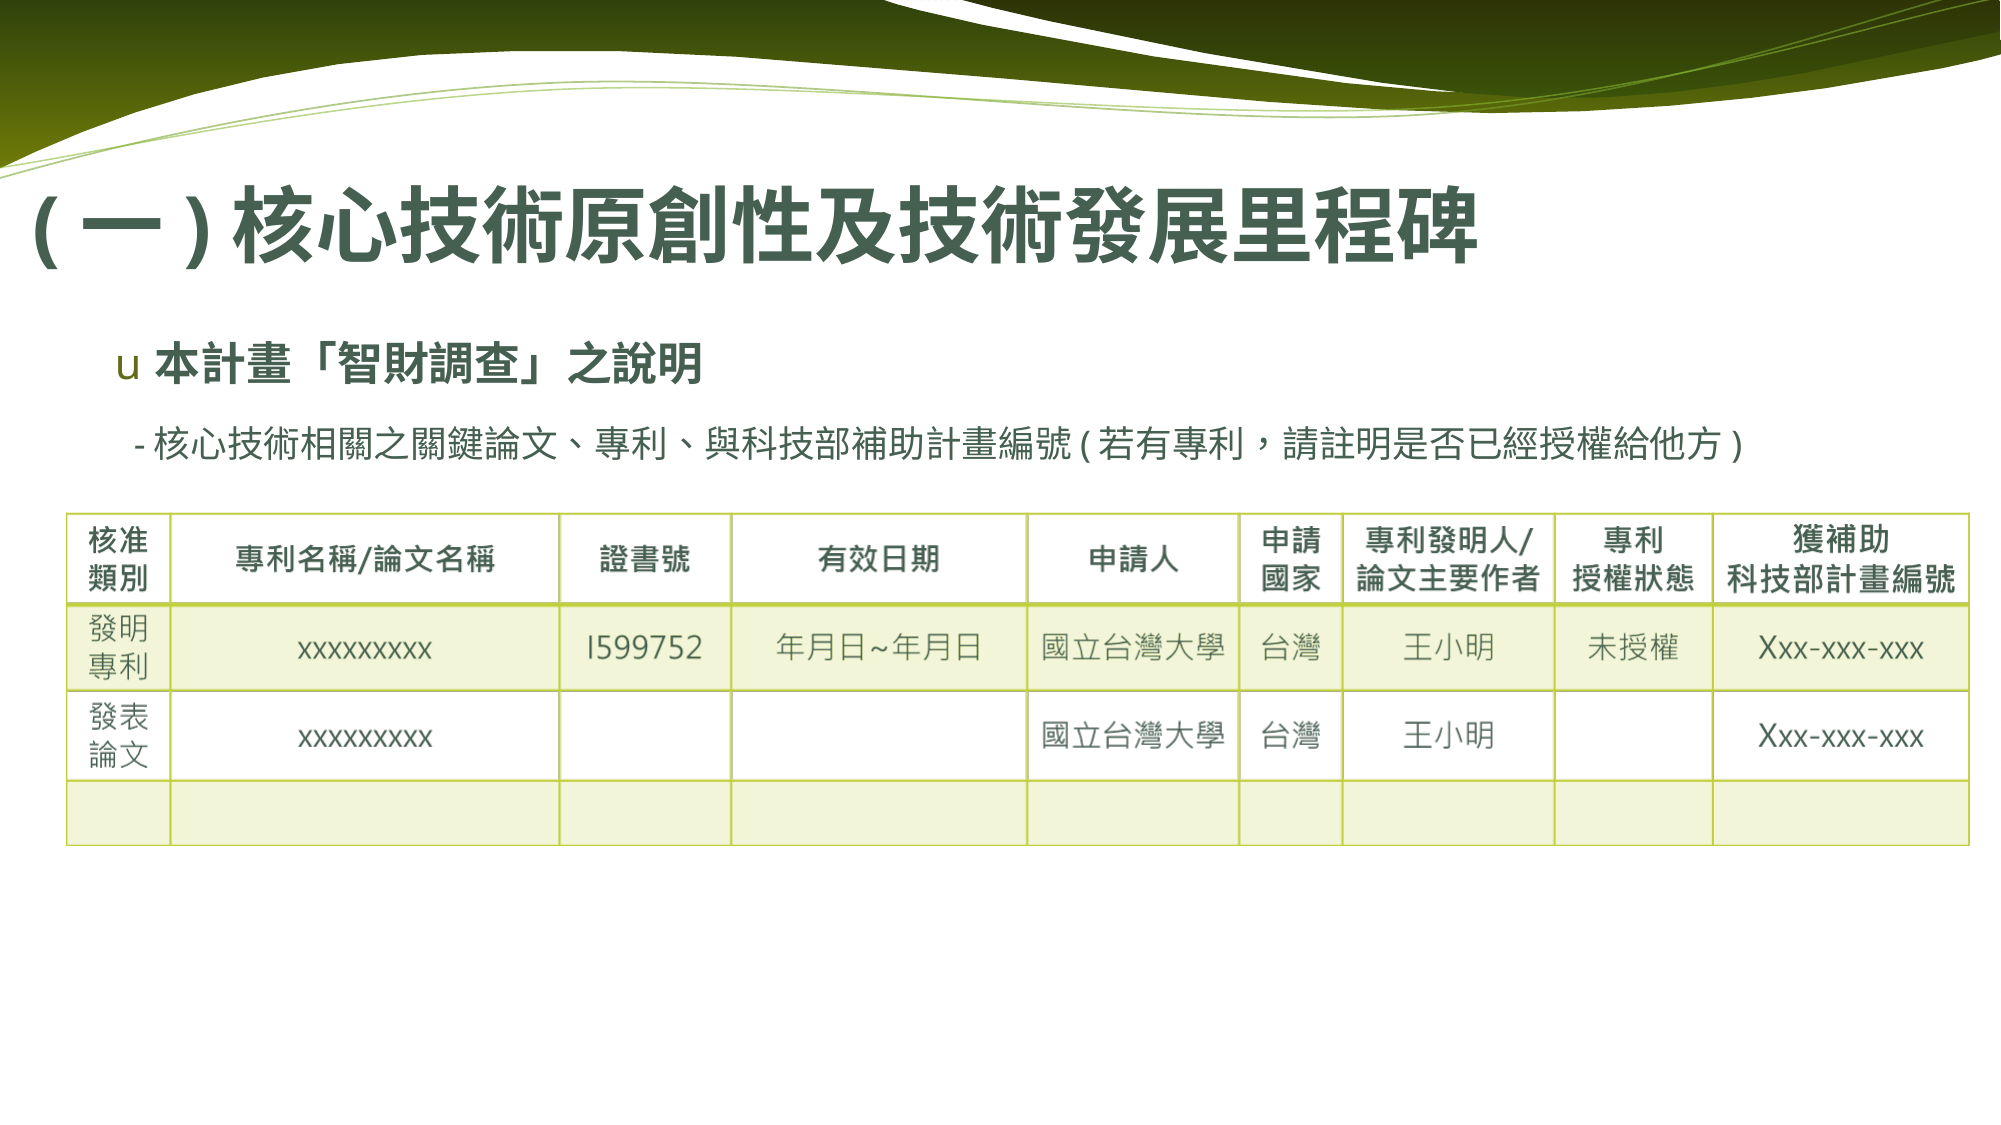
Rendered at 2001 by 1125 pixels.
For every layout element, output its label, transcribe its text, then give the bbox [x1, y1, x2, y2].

title (一)核心技術原創性及技術發展里程碑 [32, 85, 1833, 274]
picture [66, 507, 1970, 846]
list 本計畫「智財調查」之說明 -核心技術相關之關鍵論文、專利、與科技部補助計畫編號(若有專利，請註明是否已經授權給他方) [99, 300, 1935, 507]
